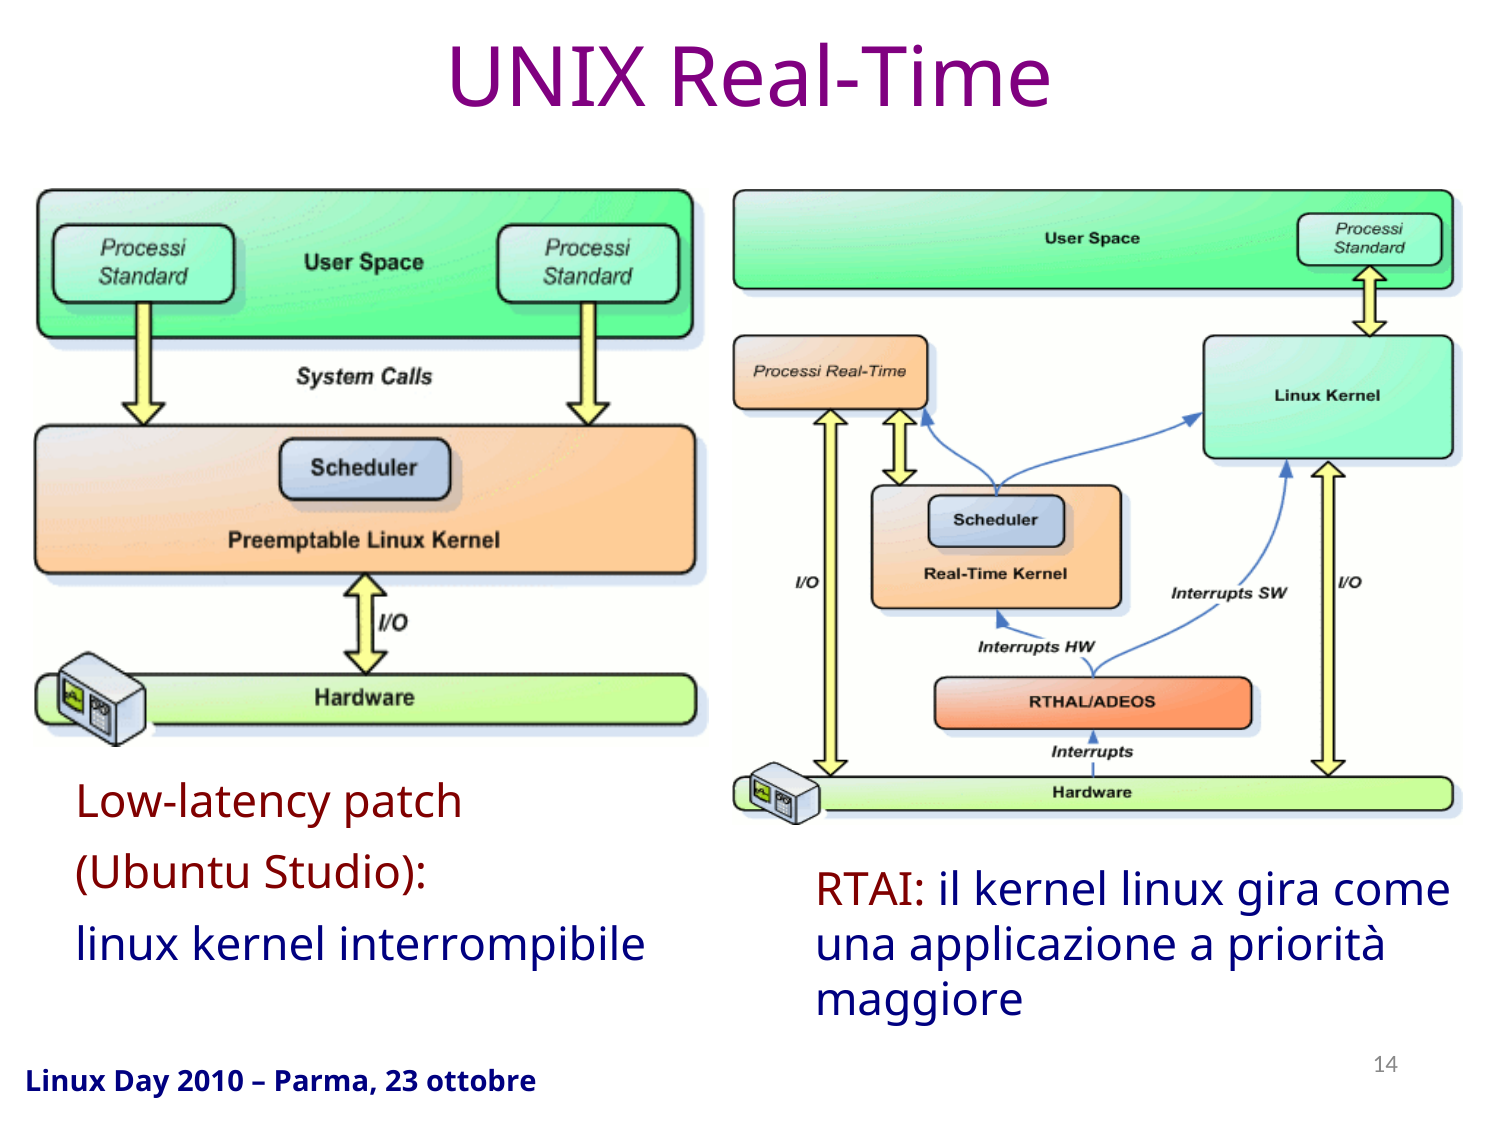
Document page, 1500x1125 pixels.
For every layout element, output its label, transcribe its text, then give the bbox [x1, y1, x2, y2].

picture [732, 189, 1463, 826]
text_box Low-latency patch (Ubuntu Studio): linux kernel interrompibile [0, 765, 713, 976]
text_box UNIX Real-Time [41, 0, 1459, 132]
picture [33, 188, 709, 747]
text_box RTAI: il kernel linux gira come una applicazione a priorità maggiore [739, 872, 1453, 1013]
